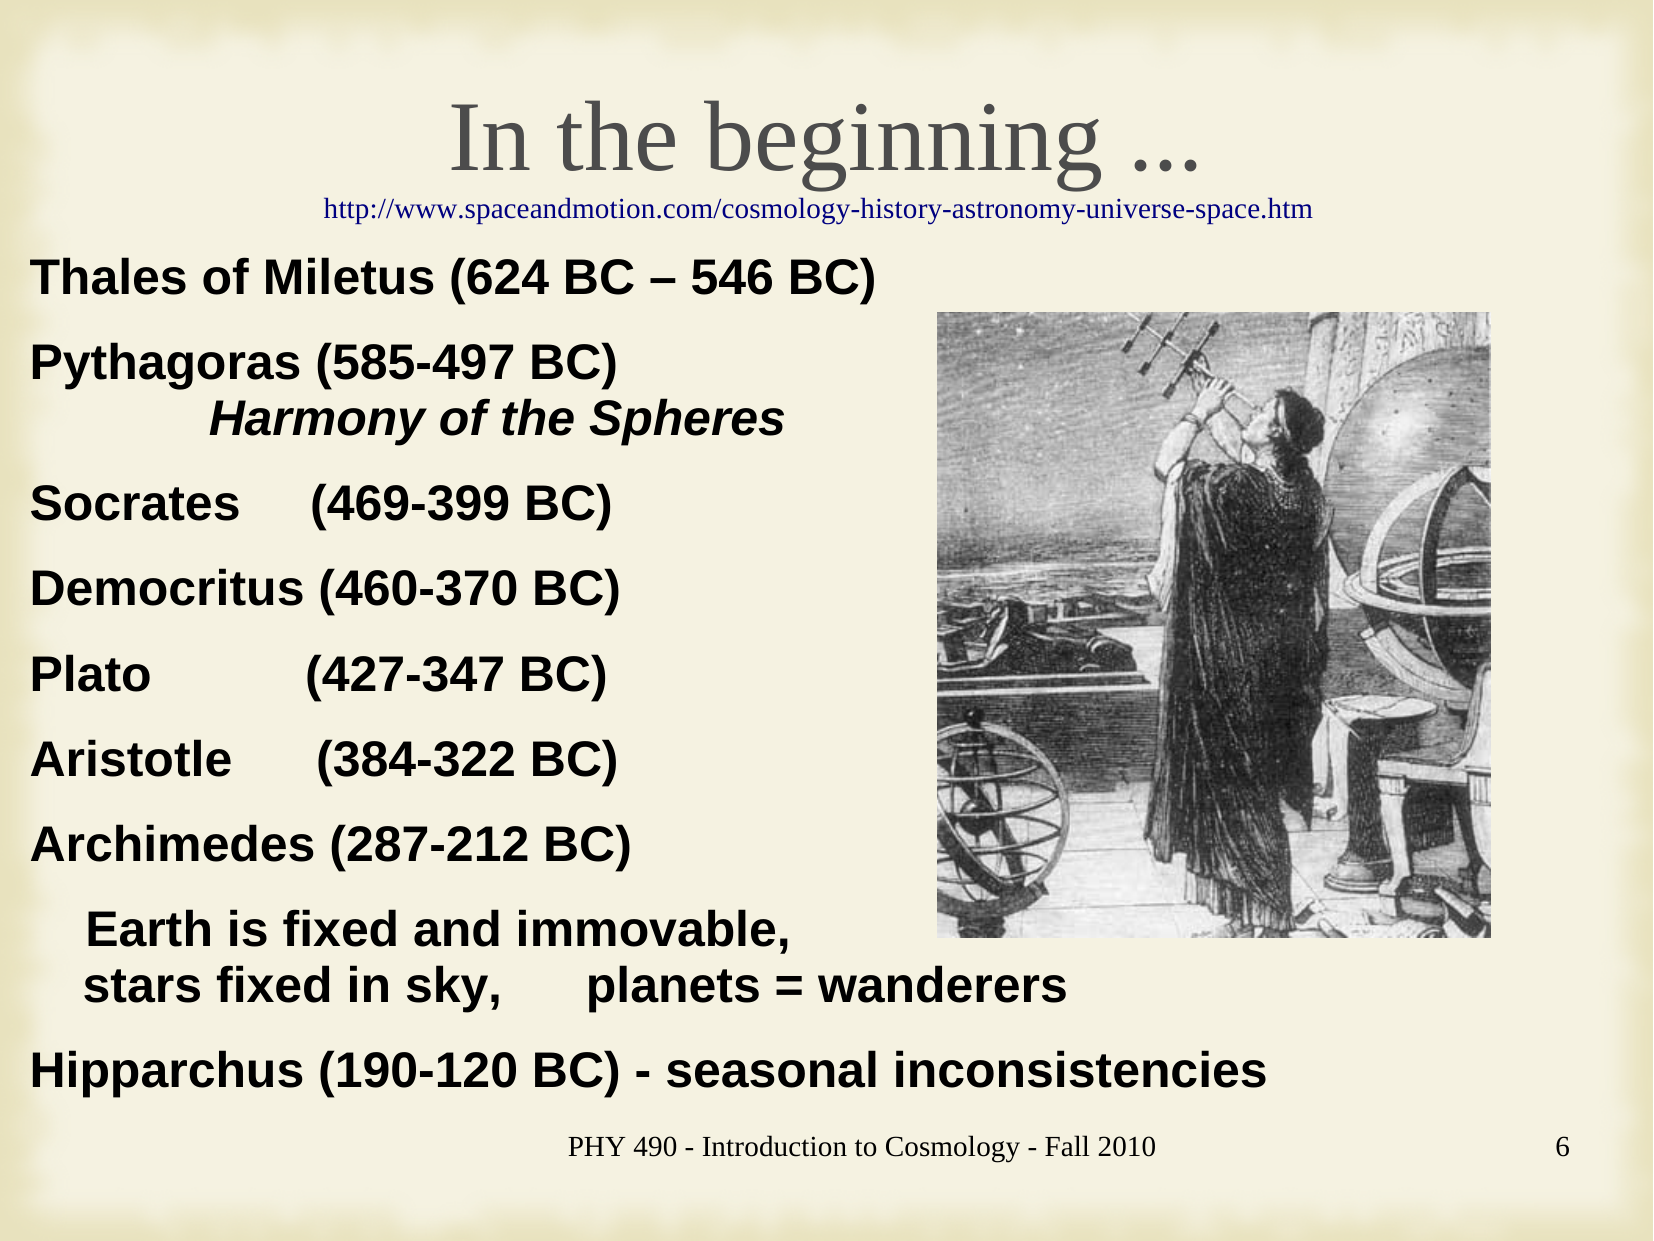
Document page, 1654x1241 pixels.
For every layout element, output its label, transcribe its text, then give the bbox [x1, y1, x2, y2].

list Thales of Miletus (624 BC – 546 BC) Pythagoras (585-497 BC) Harmony of the Spheres Socrates (469-399 BC) Democritus (460-370 BC) Plato (427-347 BC) Aristotle (384-322 BC) Archimedes (287-212 BC) Earth is fixed and immovable, stars fixed in sky, planets = wanderers Hipparchus (190-120 BC) - seasonal inconsistencies [11, 248, 1500, 1113]
picture [0, 0, 1653, 1241]
title In the beginning ... http://www.spaceandmotion.com/cosmology-history-astronomy-universe-space.htm [82, 49, 1571, 257]
